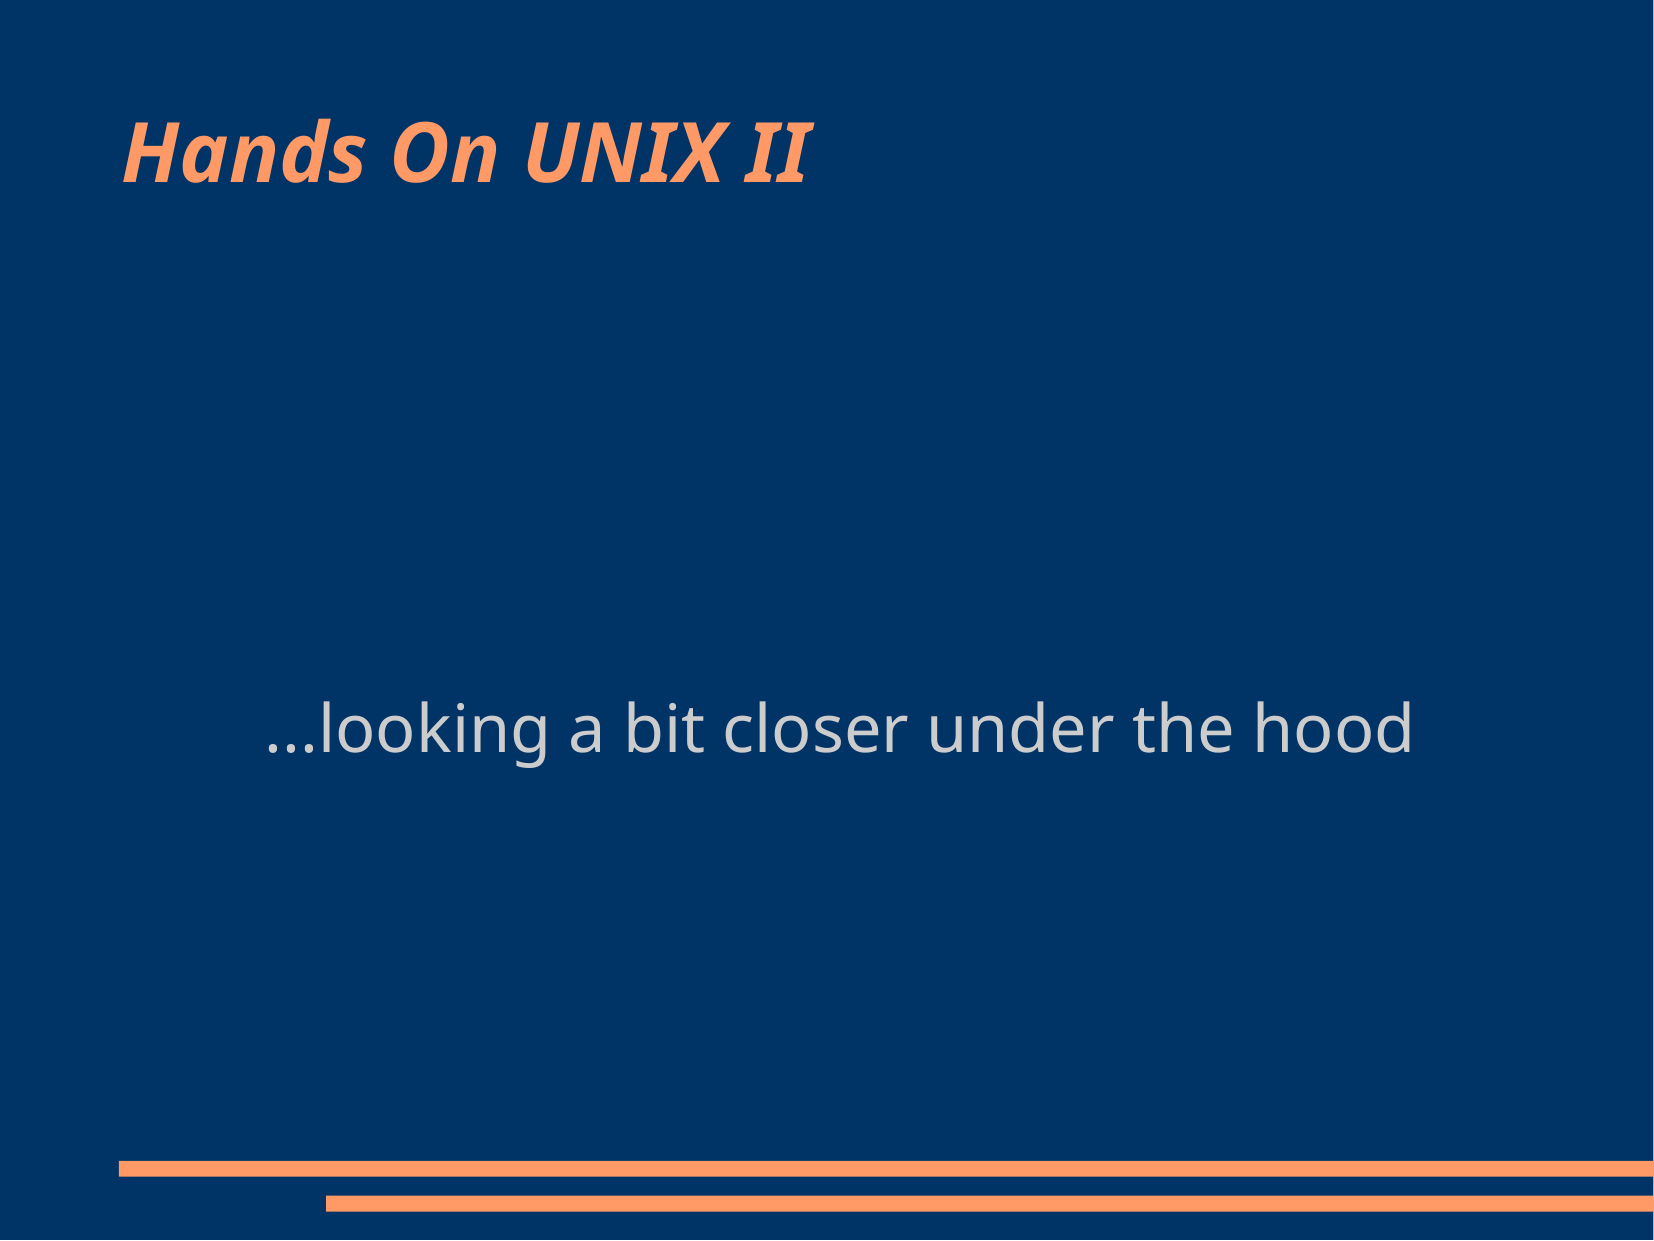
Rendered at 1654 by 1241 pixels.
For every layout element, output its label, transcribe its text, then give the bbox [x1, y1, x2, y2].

subtitle ...looking a bit closer under the hood [121, 322, 1561, 1132]
title Hands On UNIX II [121, 46, 1534, 254]
